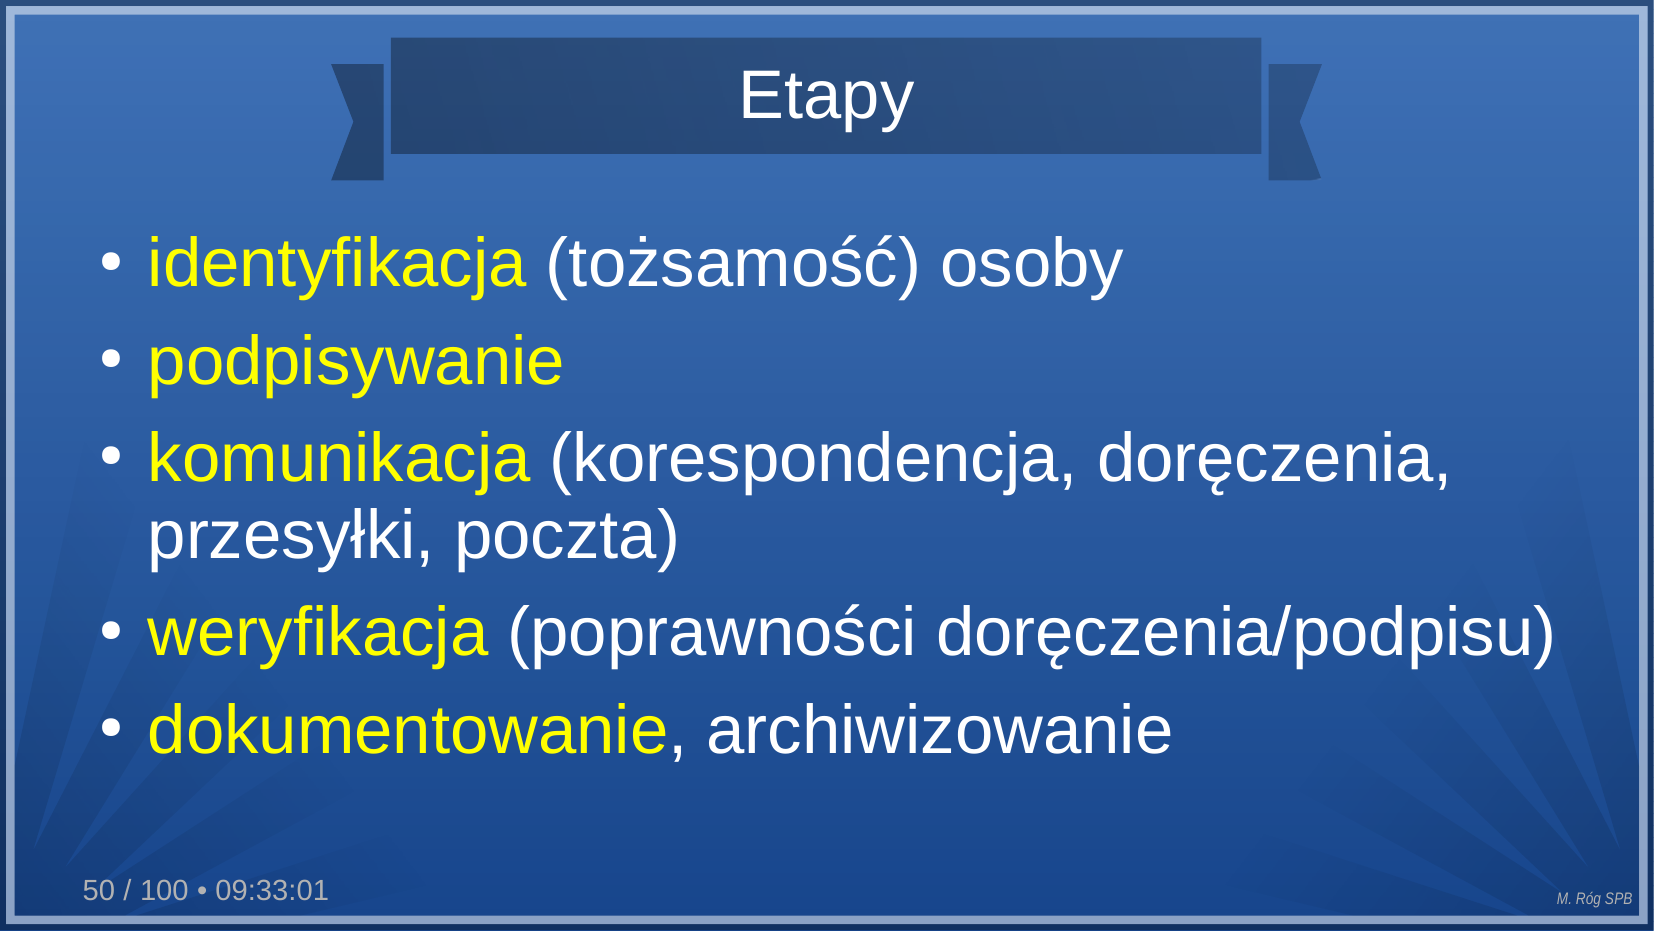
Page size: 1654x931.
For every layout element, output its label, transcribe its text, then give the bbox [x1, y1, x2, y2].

title Etapy [389, 35, 1264, 154]
list identyfikacja (tożsamość) osoby podpisywanie komunikacja (korespondencja, doręczenia, przesyłki, poczta) weryfikacja (poprawności doręczenia/podpisu) dokumentowanie, archiwizowanie [82, 224, 1571, 848]
